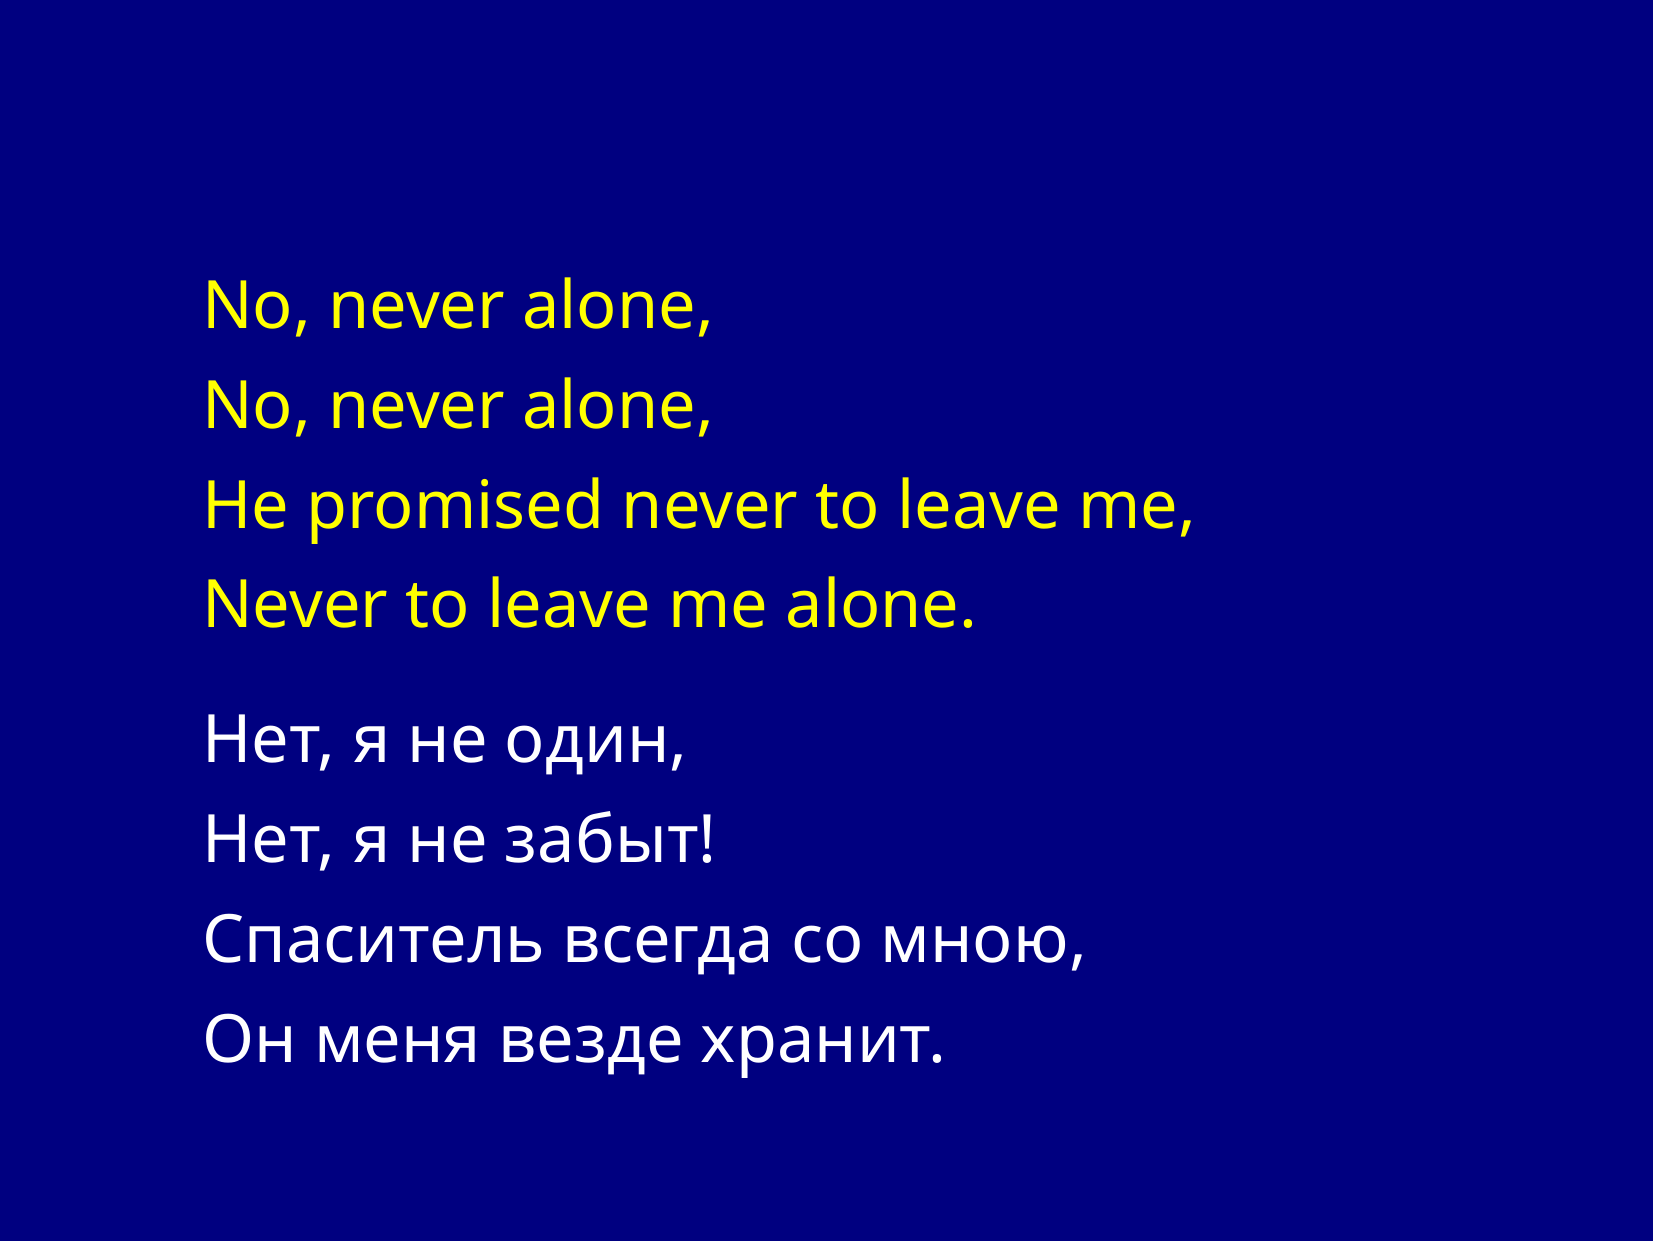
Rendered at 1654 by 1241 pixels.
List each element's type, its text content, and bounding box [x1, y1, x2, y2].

text_box No, never alone, No, never alone, He promised never to leave me, Never to leave me alone. [75, 150, 1576, 638]
text_box Нет, я не один, Нет, я не забыт! Спаситель всегда со мною, Он меня везде хранит. [75, 675, 1576, 1163]
